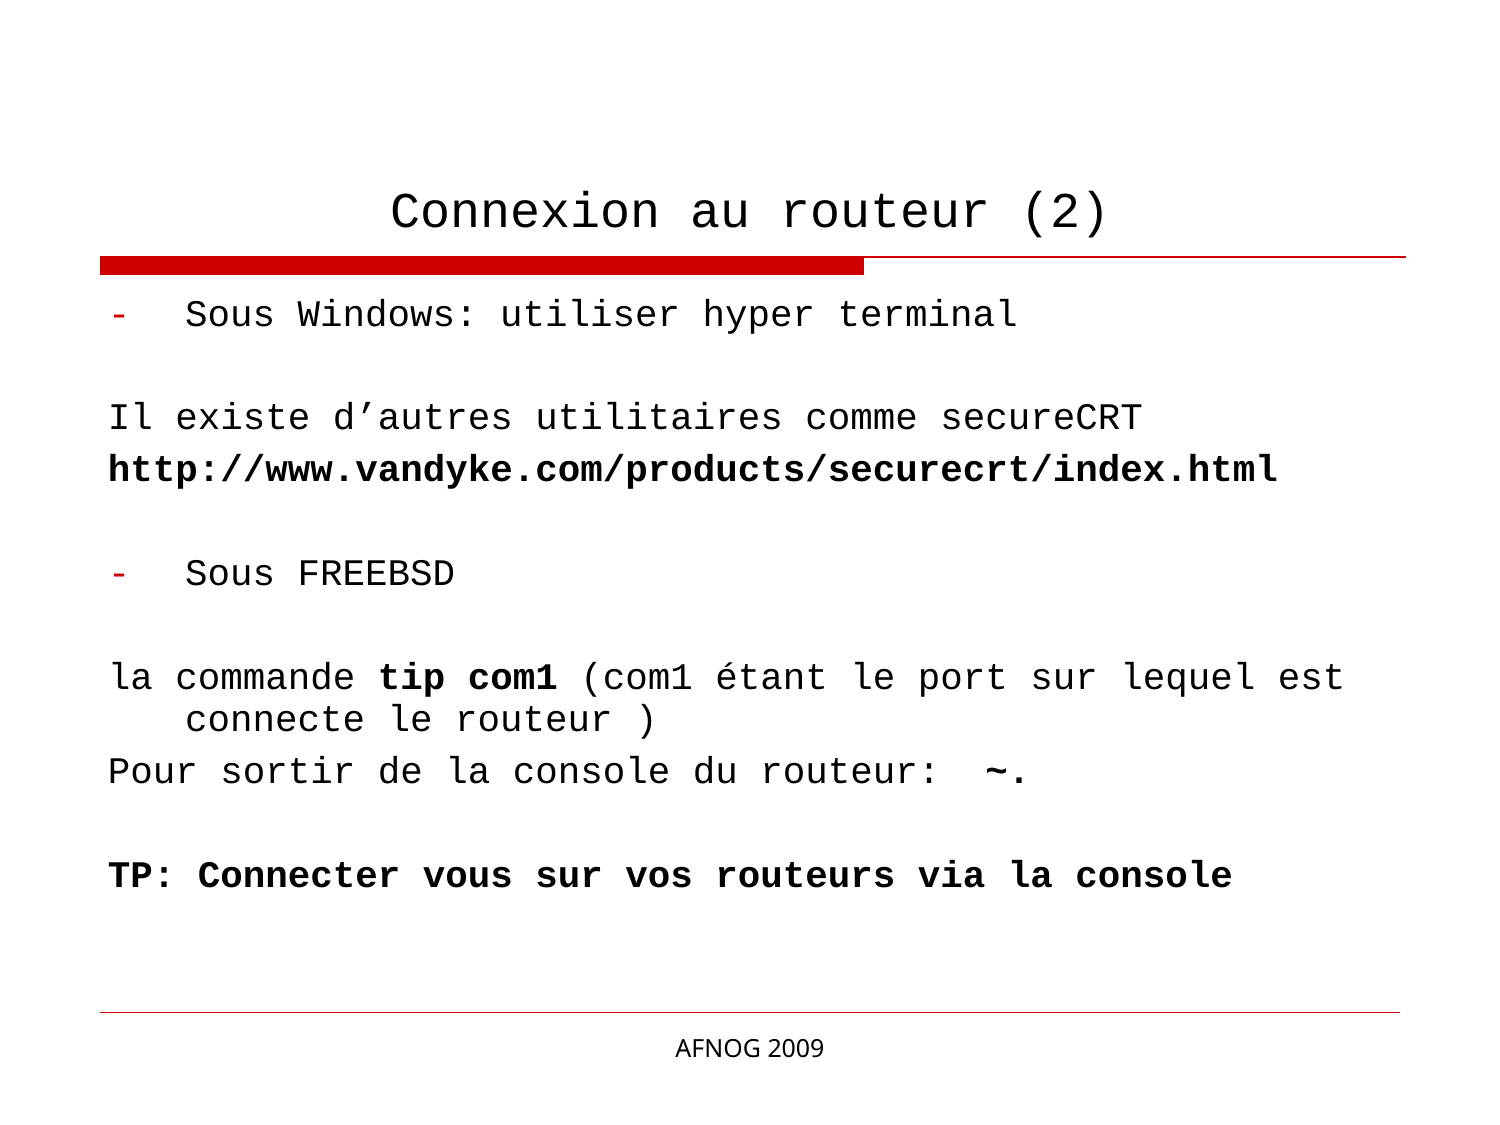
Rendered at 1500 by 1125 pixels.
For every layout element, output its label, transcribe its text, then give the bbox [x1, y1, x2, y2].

title Connexion au routeur (2) [94, 49, 1407, 250]
text_box AFNOG 2009 [512, 1024, 988, 1103]
list Sous Windows: utiliser hyper terminal Il existe d’autres utilitaires comme secureCRT http://www.vandyke.com/products/securecrt/index.html Sous FREEBSD la commande tip com1 (com1 étant le port sur lequel est connecte le routeur ) Pour sortir de la console du routeur: ~. TP: Connecter vous sur vos routeurs via la console [92, 287, 1406, 991]
